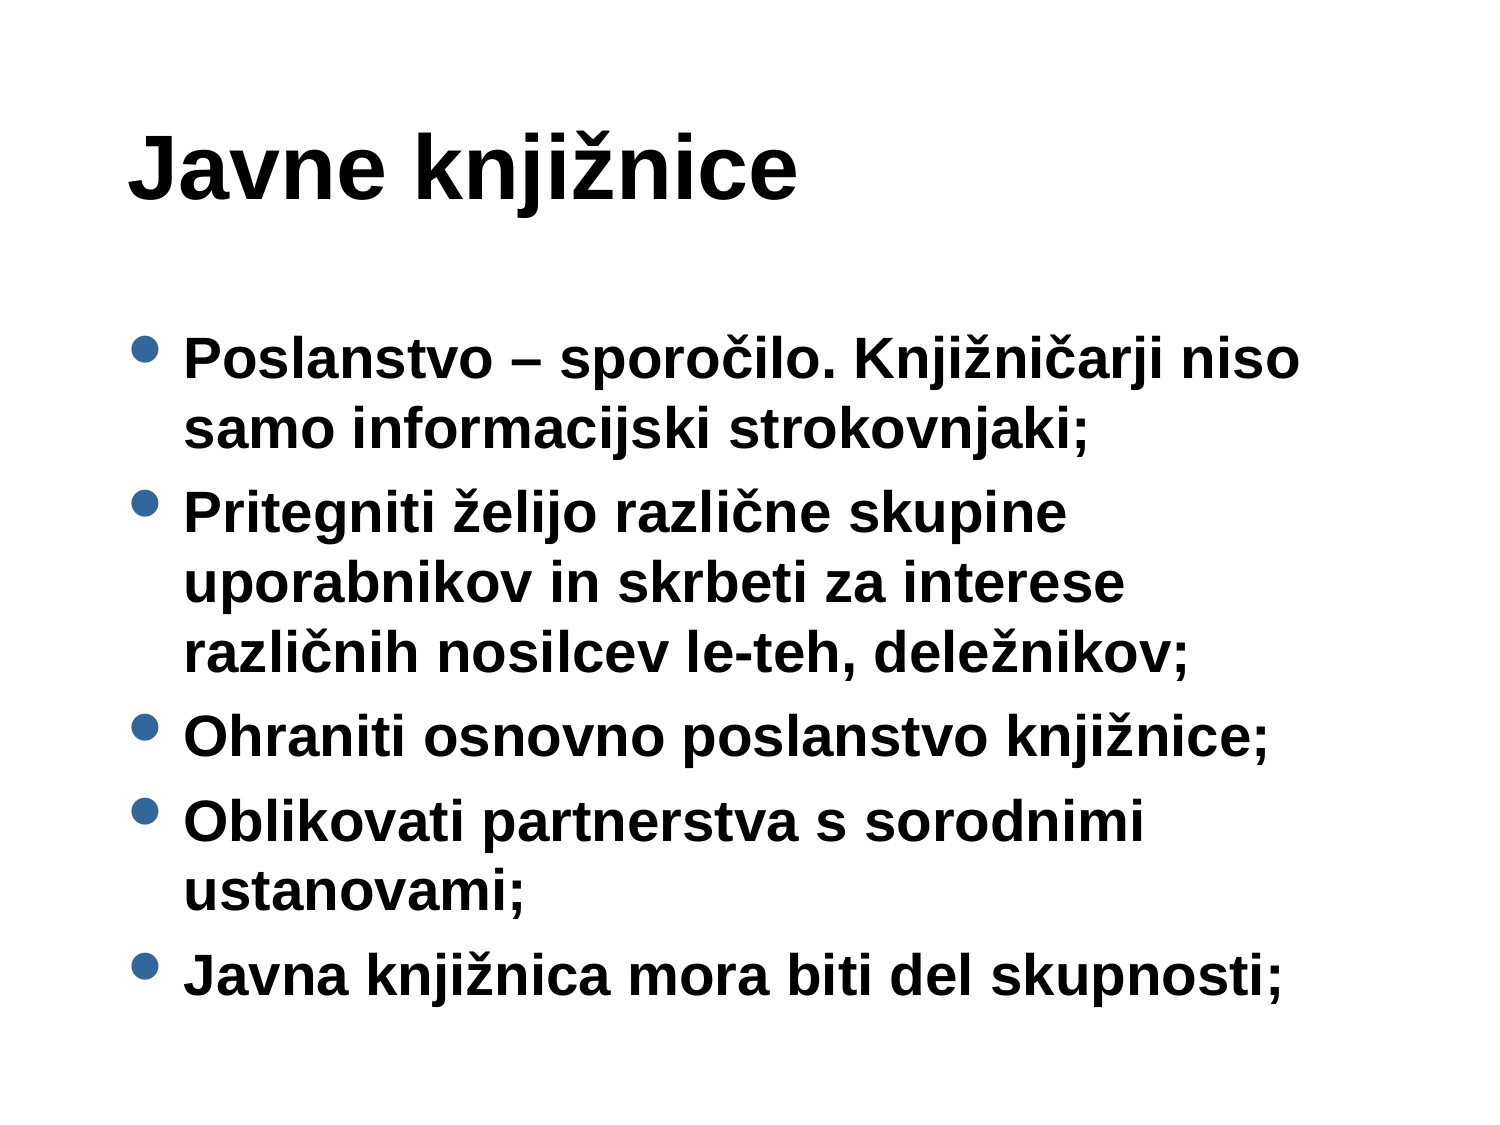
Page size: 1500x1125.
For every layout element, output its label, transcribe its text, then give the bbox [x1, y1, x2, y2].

title Javne knjižnice [112, 37, 1388, 225]
list Poslanstvo – sporočilo. Knjižničarji niso samo informacijski strokovnjaki; Pritegniti želijo različne skupine uporabnikov in skrbeti za interese različnih nosilcev le-teh, deležnikov; Ohraniti osnovno poslanstvo knjižnice; Oblikovati partnerstva s sorodnimi ustanovami; Javna knjižnica mora biti del skupnosti; [112, 312, 1388, 1101]
